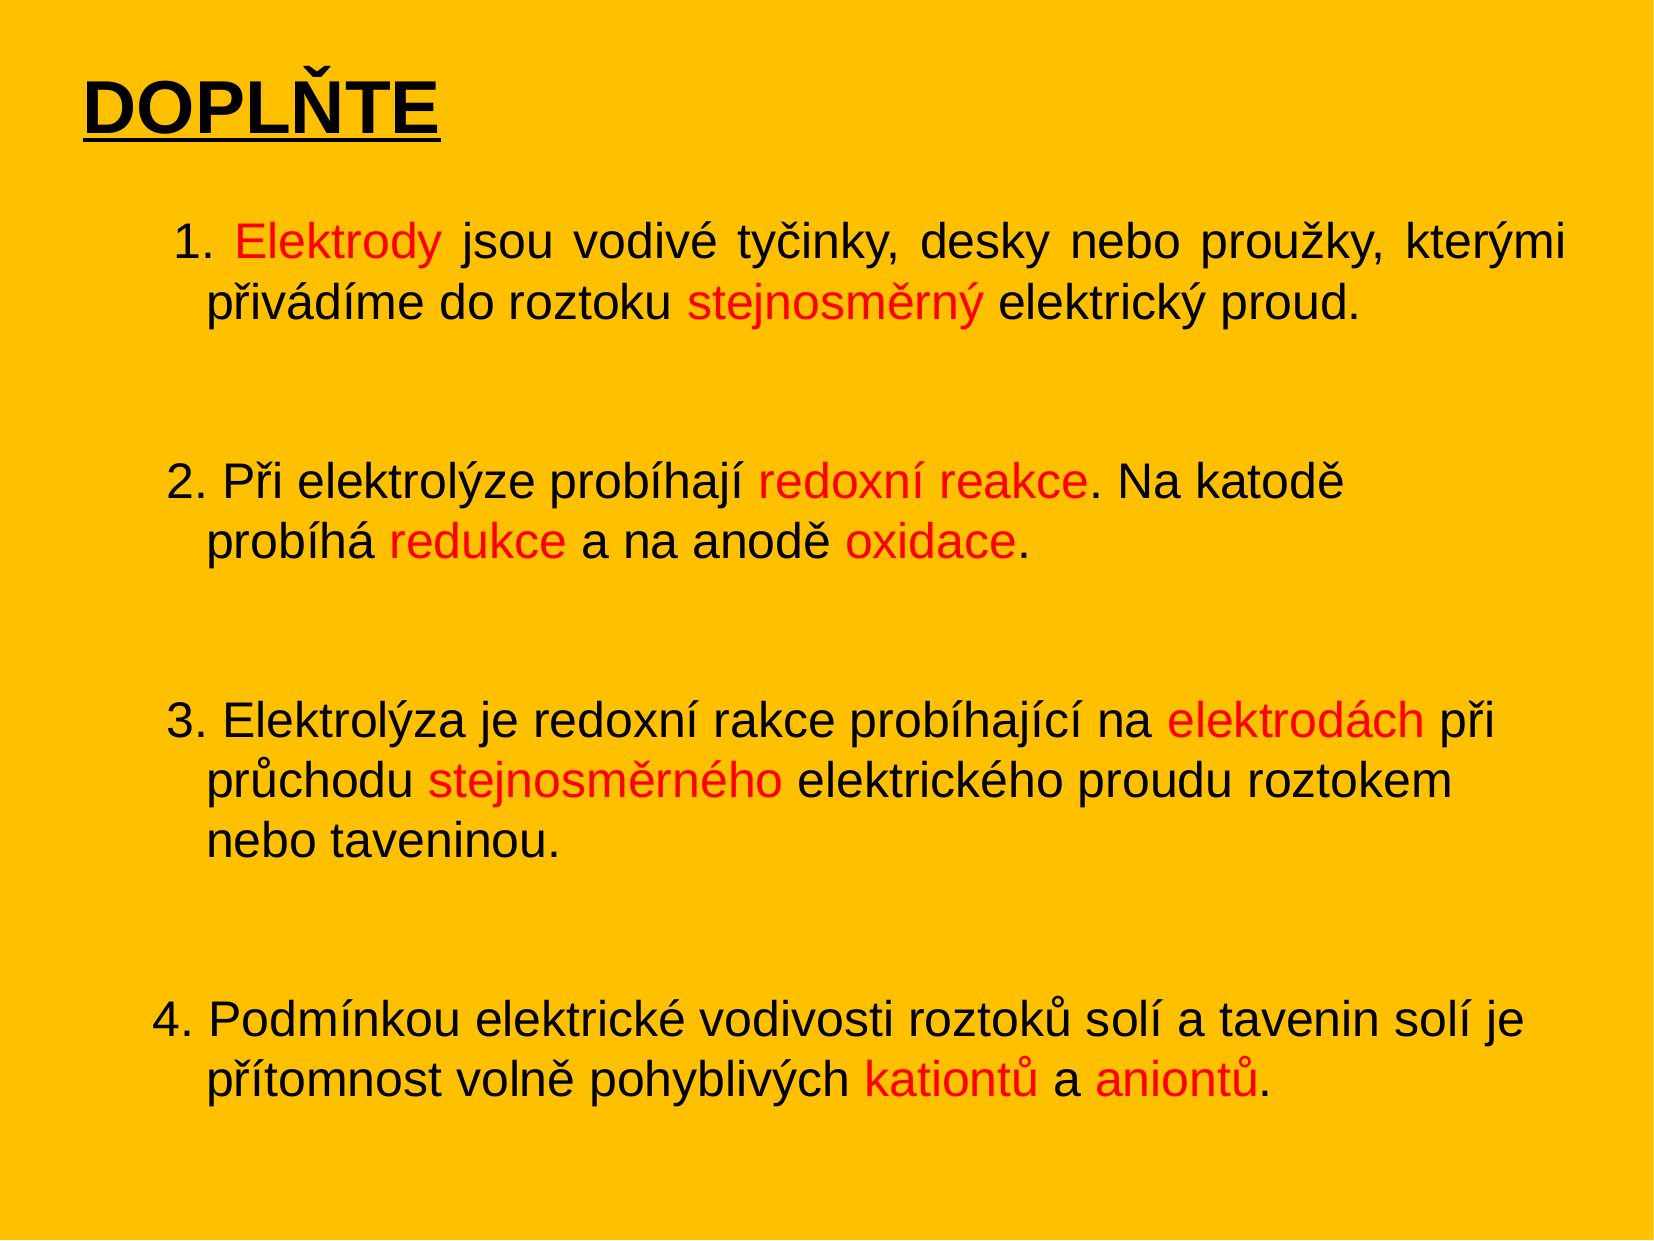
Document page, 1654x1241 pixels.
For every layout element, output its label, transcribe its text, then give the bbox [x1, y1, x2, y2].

title DOPLŇTE [82, 0, 1571, 204]
list 1. Elektrody jsou vodivé tyčinky, desky nebo proužky, kterými přivádíme do roztoku stejnosměrný elektrický proud. 2. Při elektrolýze probíhají redoxní reakce. Na katodě probíhá redukce a na anodě oxidace. 3. Elektrolýza je redoxní rakce probíhající na elektrodách při průchodu stejnosměrného elektrického proudu roztokem nebo taveninou. 4. Podmínkou elektrické vodivosti roztoků solí a tavenin solí je přítomnost volně pohyblivých kationtů a aniontů. [64, 204, 1654, 1155]
